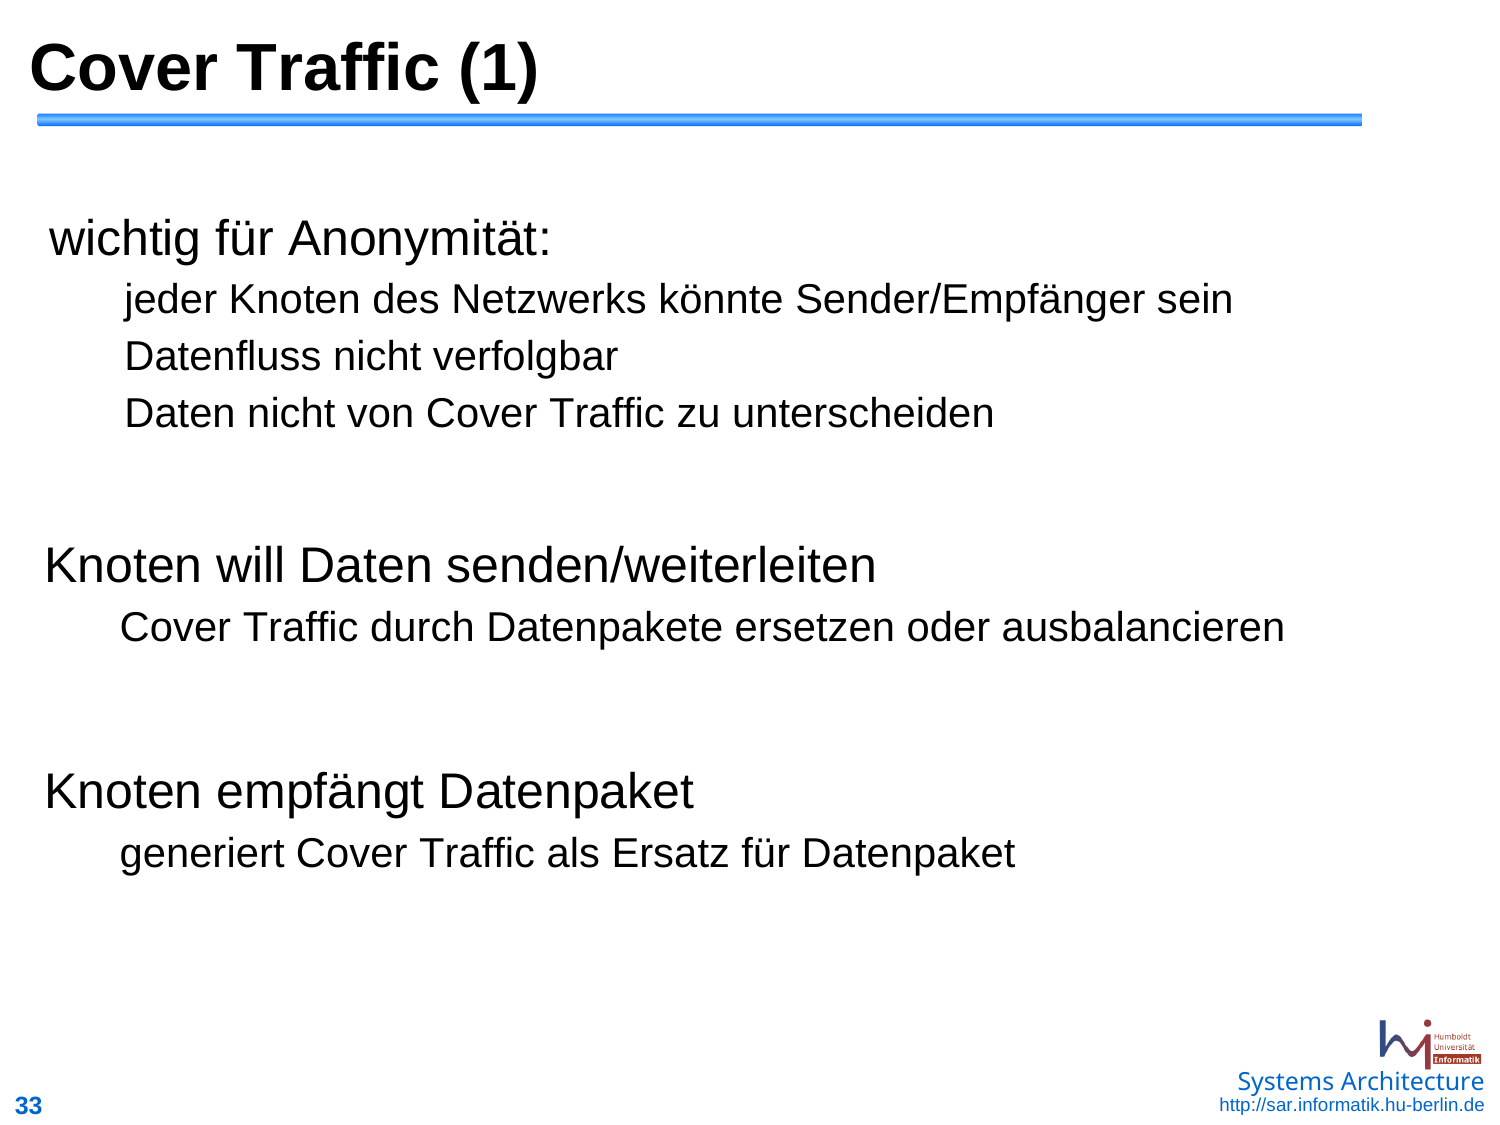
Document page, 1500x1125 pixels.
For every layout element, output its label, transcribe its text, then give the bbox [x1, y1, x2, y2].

picture [1376, 1016, 1483, 1071]
title Cover Traffic (1) [29, 19, 1500, 115]
list wichtig für Anonymität: jeder Knoten des Netzwerks könnte Sender/Empfänger sein Datenfluss nicht verfolgbar Daten nicht von Cover Traffic zu unterscheiden [34, 174, 1452, 418]
list Knoten will Daten senden/weiterleiten Cover Traffic durch Datenpakete ersetzen oder ausbalancieren [29, 501, 1447, 631]
list Knoten empfängt Datenpaket generiert Cover Traffic als Ersatz für Datenpaket [29, 728, 1447, 857]
